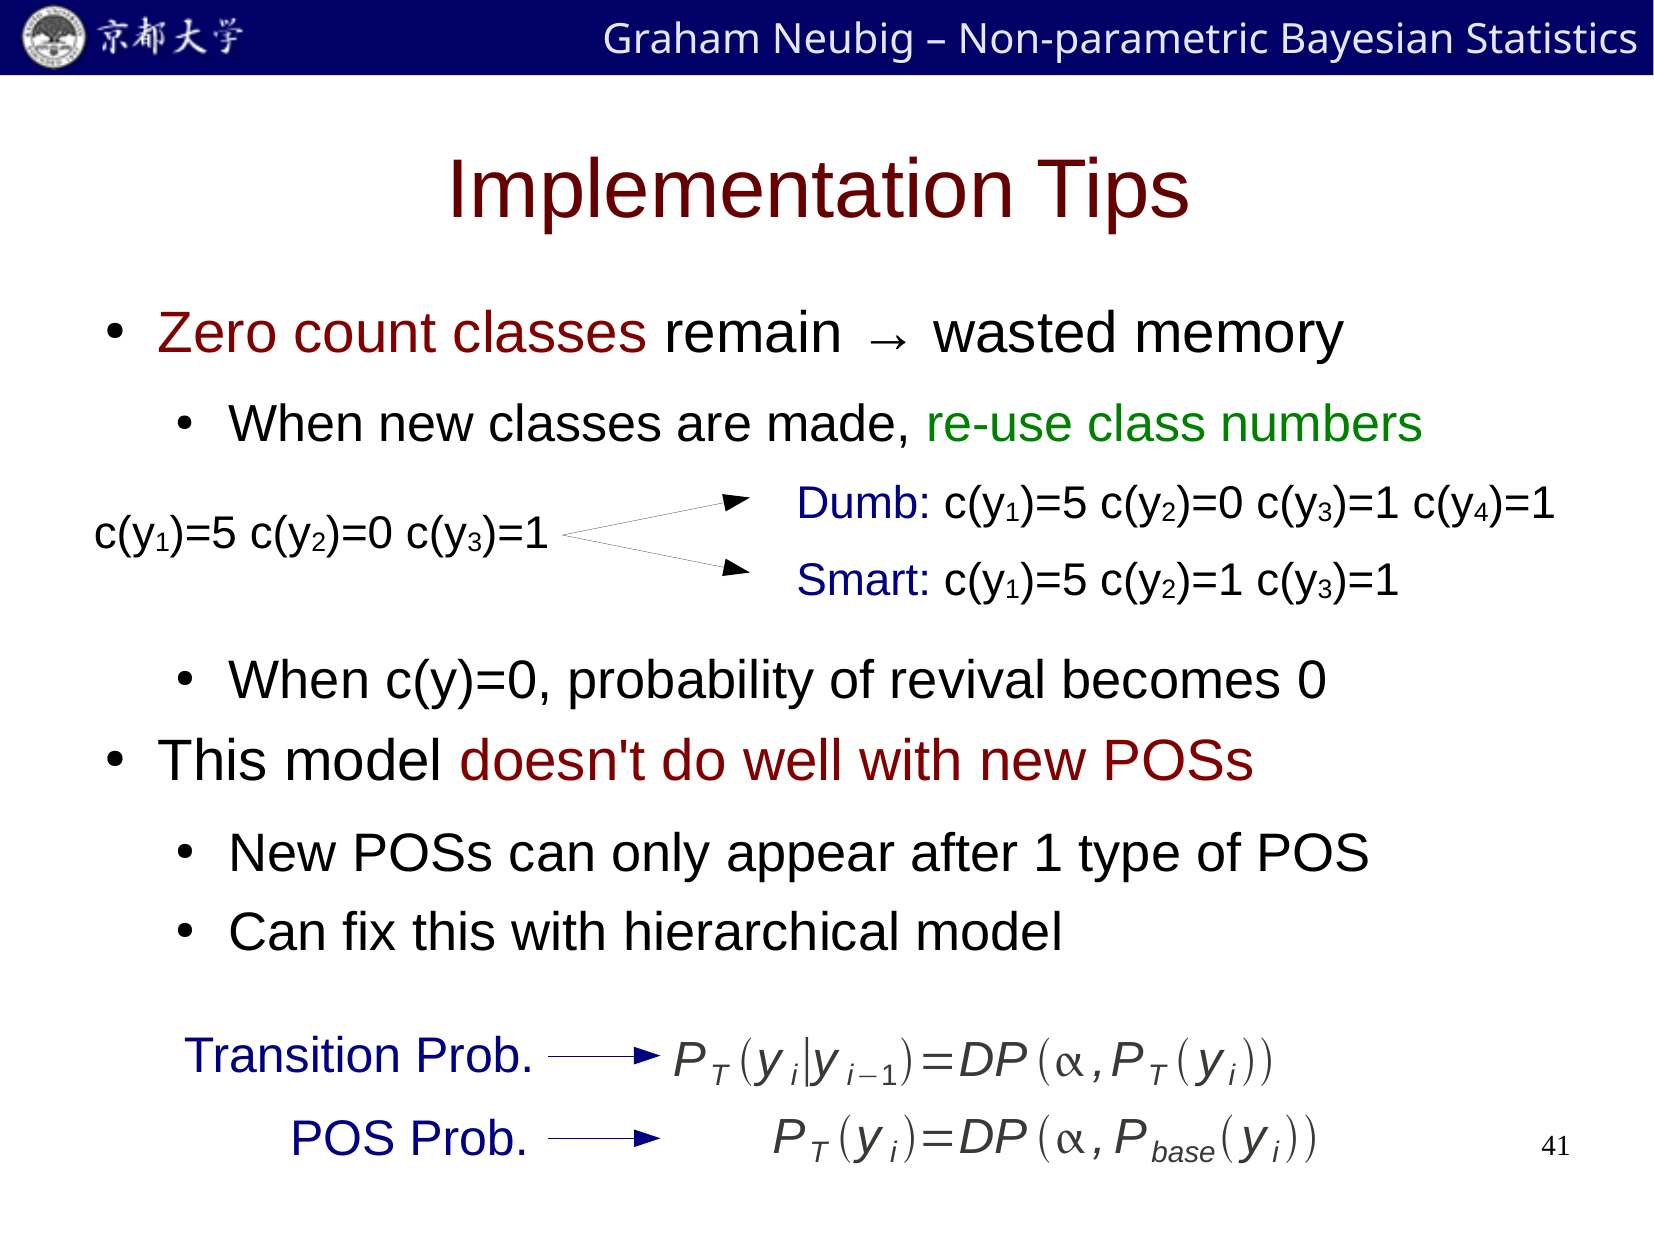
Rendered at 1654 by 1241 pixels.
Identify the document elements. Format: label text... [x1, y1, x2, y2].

text_box c(y1)=5 c(y2)=0 c(y3)=1 [78, 499, 565, 581]
title Implementation Tips [75, 100, 1564, 277]
text_box Smart: c(y1)=5 c(y2)=1 c(y3)=1 [781, 546, 1415, 628]
text_box Transition Prob. [168, 1020, 550, 1091]
picture [0, 0, 247, 70]
text_box POS Prob. [275, 1102, 544, 1174]
text_box Dumb: c(y1)=5 c(y2)=0 c(y3)=1 c(y4)=1 [781, 469, 1572, 551]
list Zero count classes remain → wasted memory When new classes are made, re-use class numbers When c(y)=0, probability of revival becomes 0 This model doesn't do well with new POSs New POSs can only appear after 1 type of POS Can fix this with hierarchical model [86, 300, 1576, 1104]
chart [660, 1030, 1286, 1094]
chart [759, 1106, 1330, 1171]
